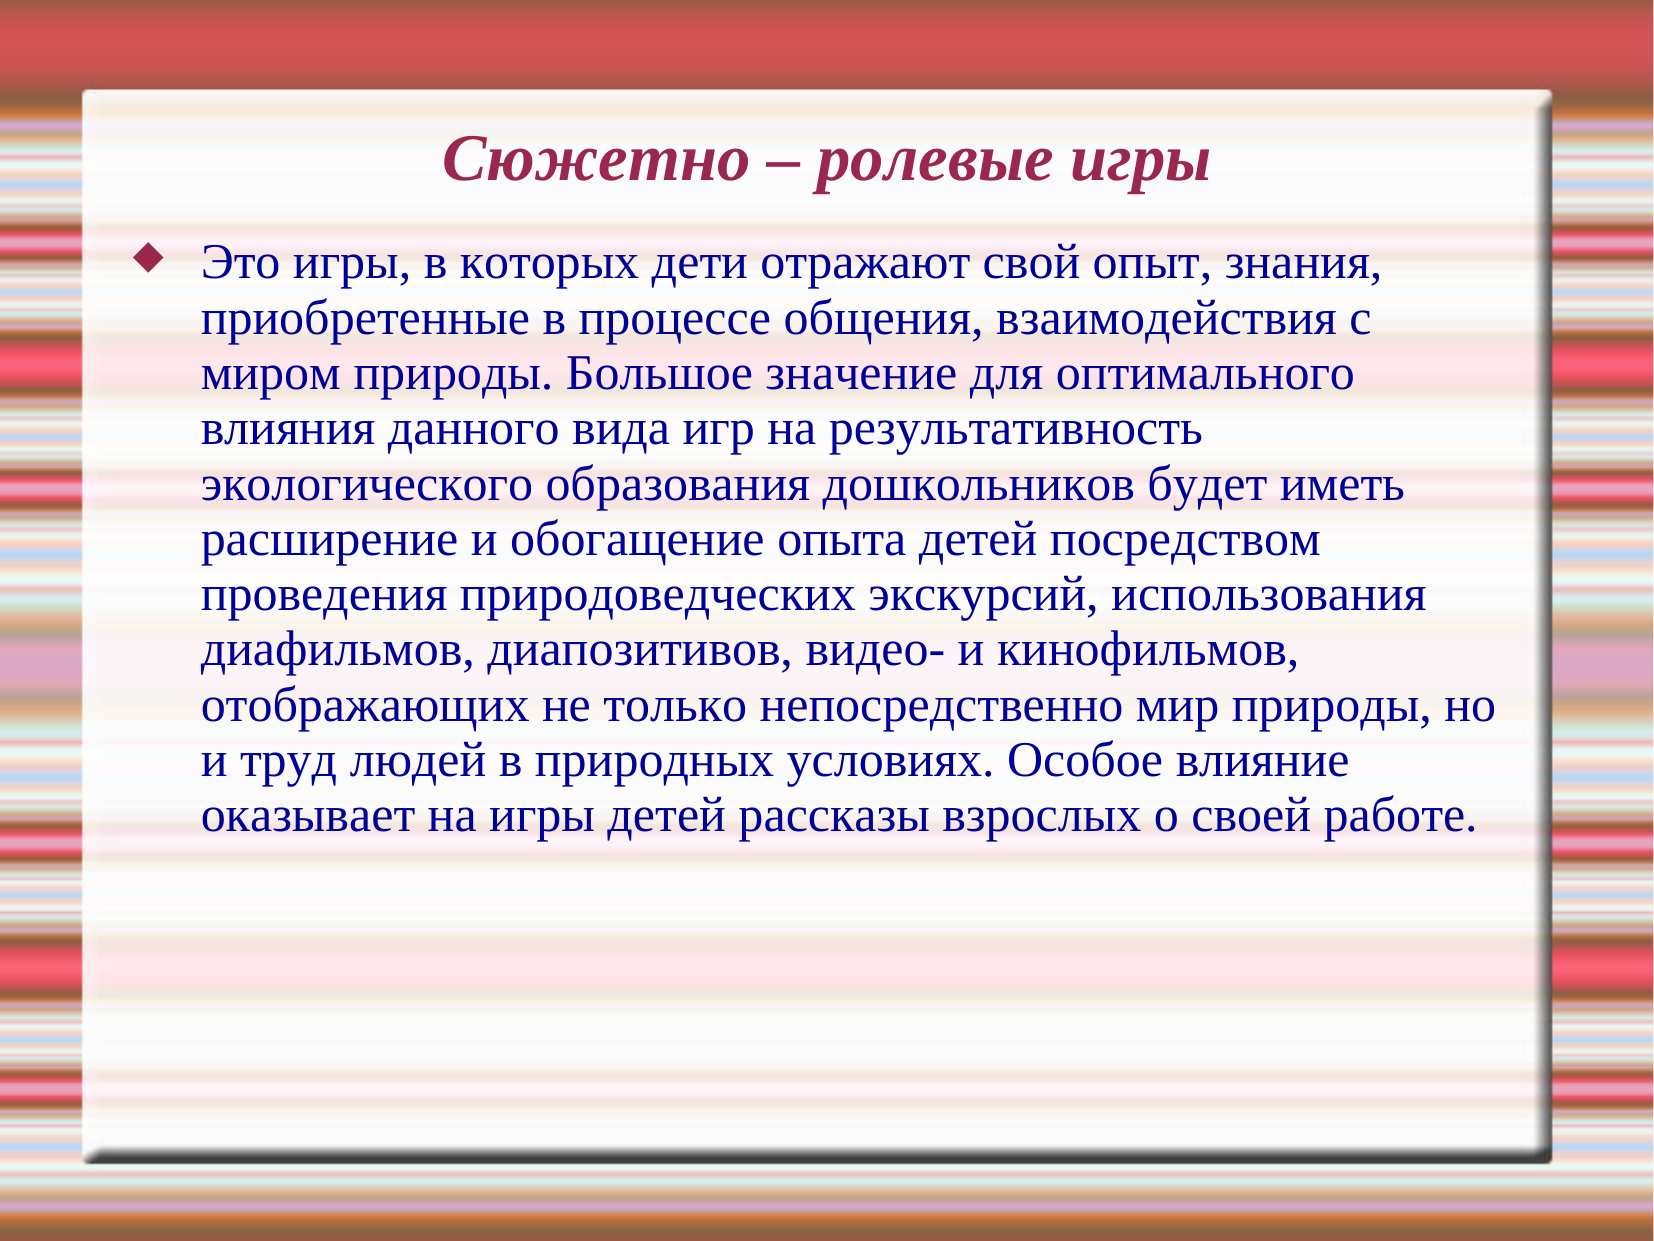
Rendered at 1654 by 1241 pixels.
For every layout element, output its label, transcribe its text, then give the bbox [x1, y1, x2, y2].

picture [0, 0, 1654, 1241]
list Это игры, в которых дети отражают свой опыт, знания, приобретенные в процессе общения, взаимодействия с миром природы. Большое значение для оптимального влияния данного вида игр на результативность экологического образования дошкольников будет иметь расширение и обогащение опыта детей посредством проведения природоведческих экскурсий, использования диафильмов, диапозитивов, видео- и кинофильмов, отображающих не только непосредственно мир природы, но и труд людей в природных условиях. Особое влияние оказывает на игры детей рассказы взрослых о своей работе. [118, 234, 1500, 1016]
title Сюжетно – ролевые игры [121, 114, 1534, 201]
